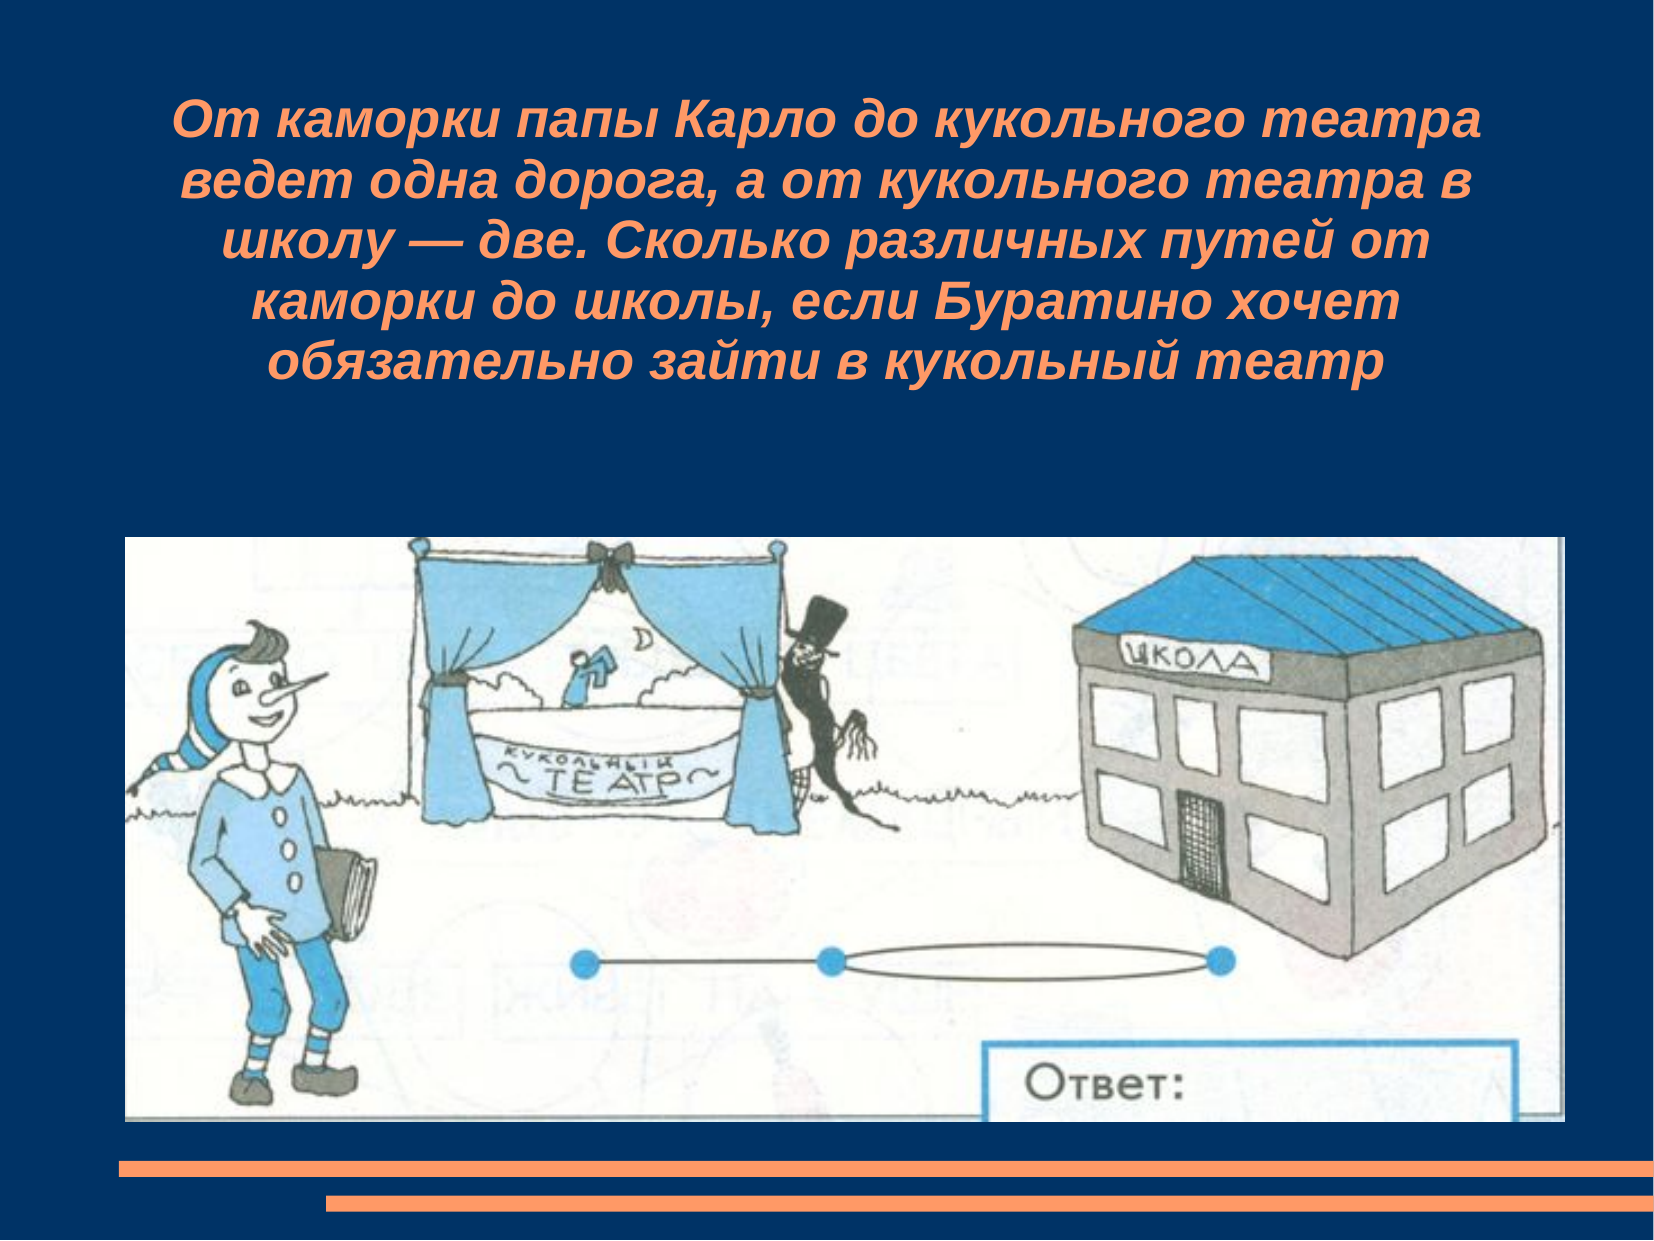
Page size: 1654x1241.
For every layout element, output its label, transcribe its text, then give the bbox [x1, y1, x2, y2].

title От каморки папы Карло до кукольного театра ведет одна дорога, а от кукольного театра в школу — две. Сколько различных путей от каморки до школы, если Буратино хочет обязательно зайти в кукольный театр [121, 7, 1534, 473]
picture [125, 537, 1565, 1123]
